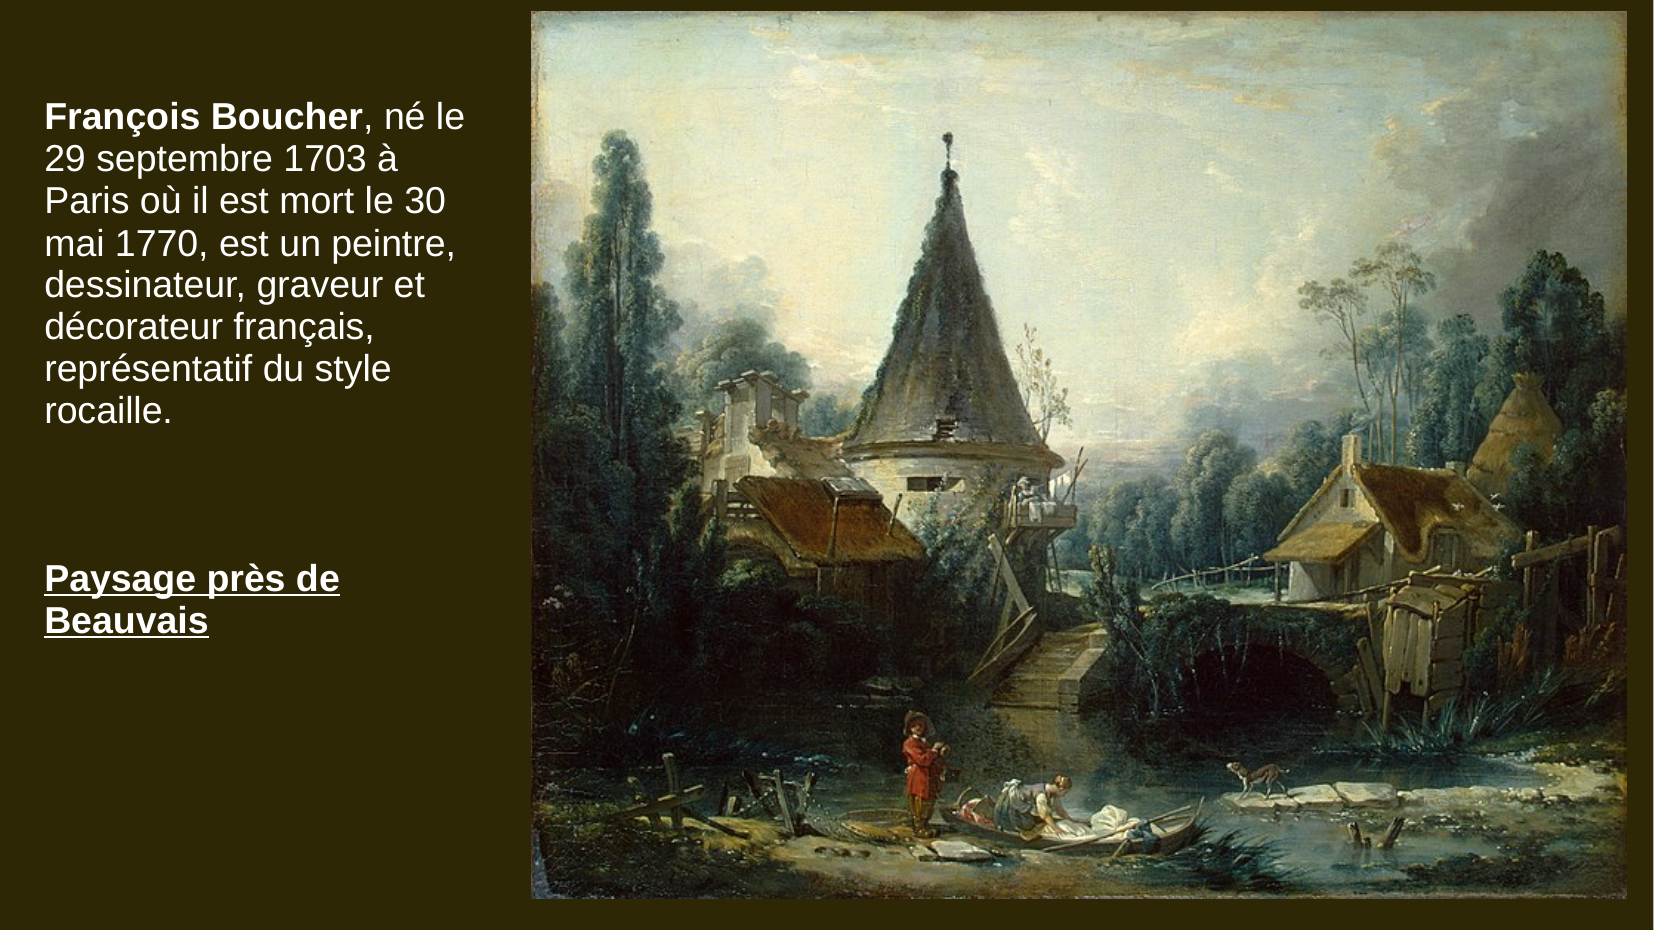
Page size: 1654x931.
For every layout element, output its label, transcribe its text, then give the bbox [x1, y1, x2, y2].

text_box François Boucher, né le 29 septembre 1703 à Paris où il est mort le 30 mai 1770, est un peintre, dessinateur, graveur et décorateur français, représentatif du style rocaille. Paysage près de Beauvais [29, 88, 502, 734]
picture [531, 11, 1627, 899]
